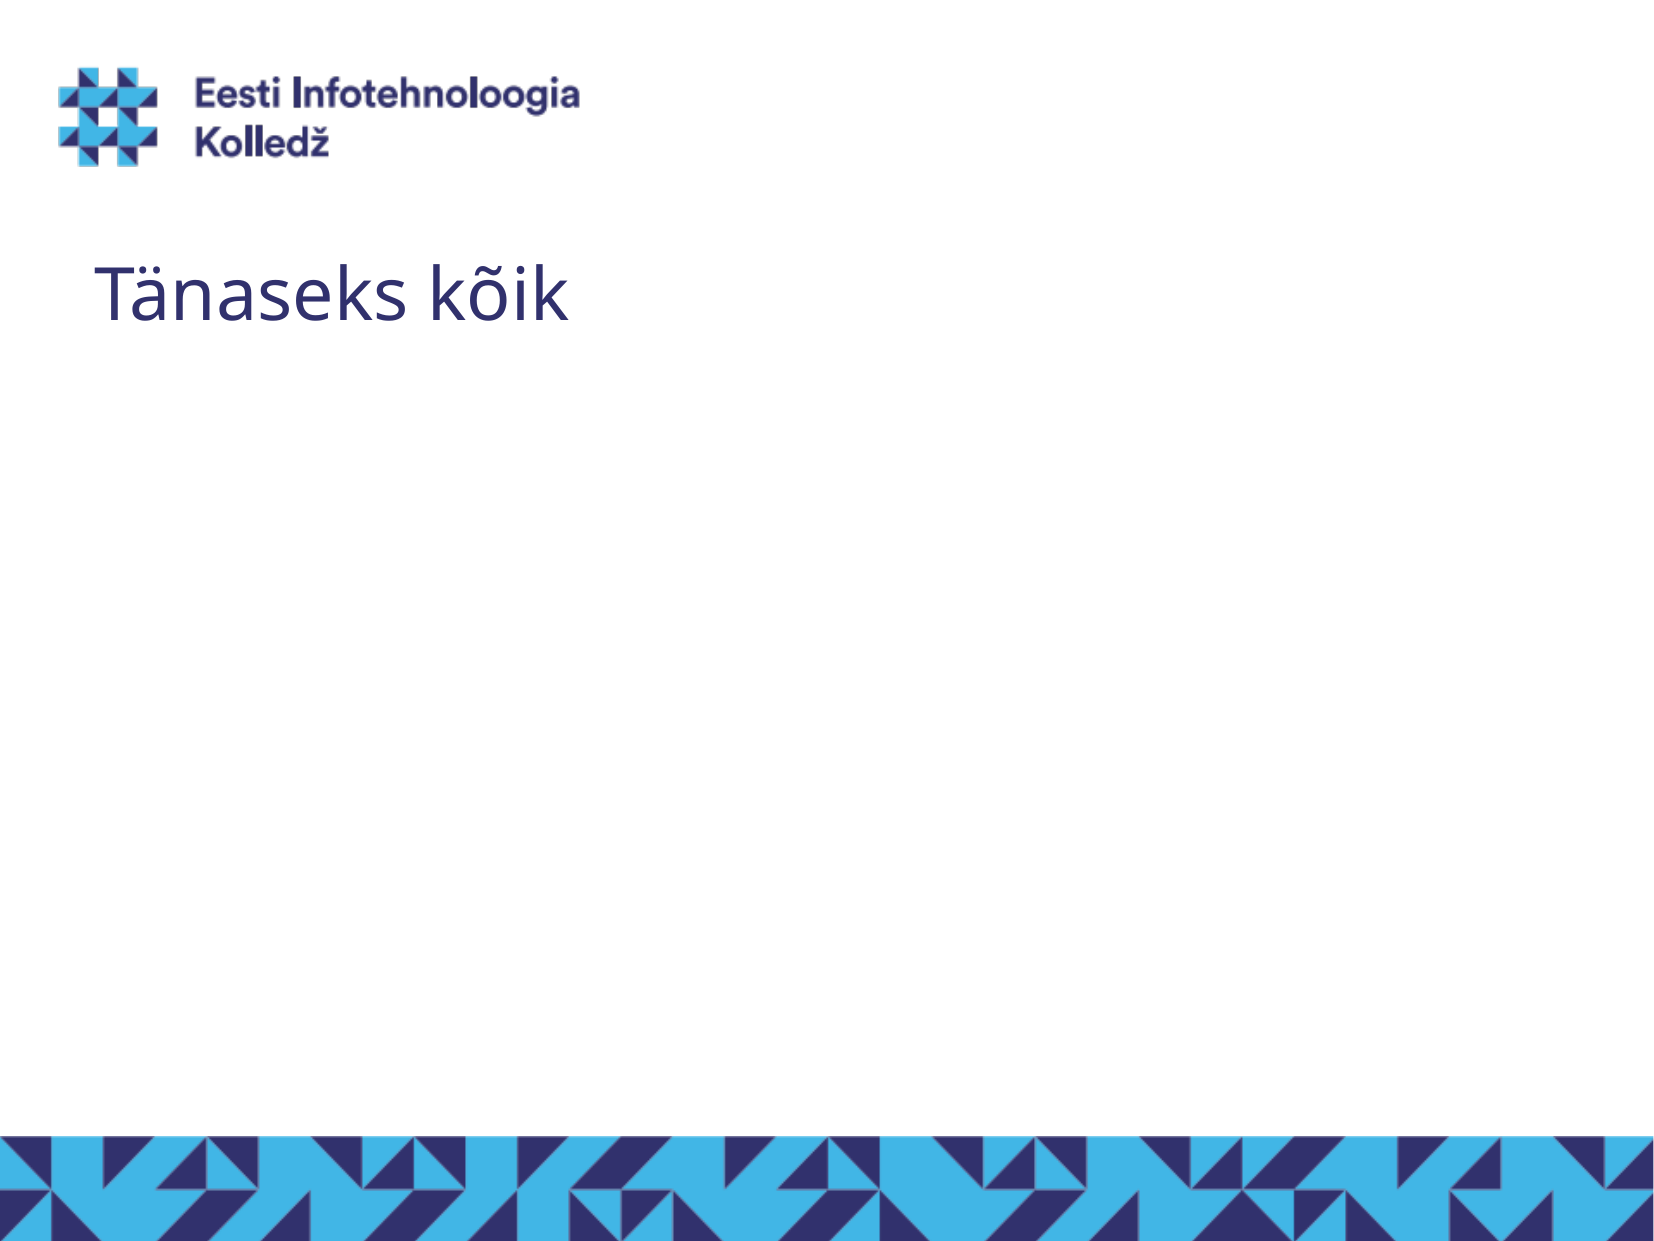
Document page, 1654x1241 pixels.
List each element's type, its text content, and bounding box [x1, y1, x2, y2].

title Tänaseks kõik [94, 188, 1607, 396]
